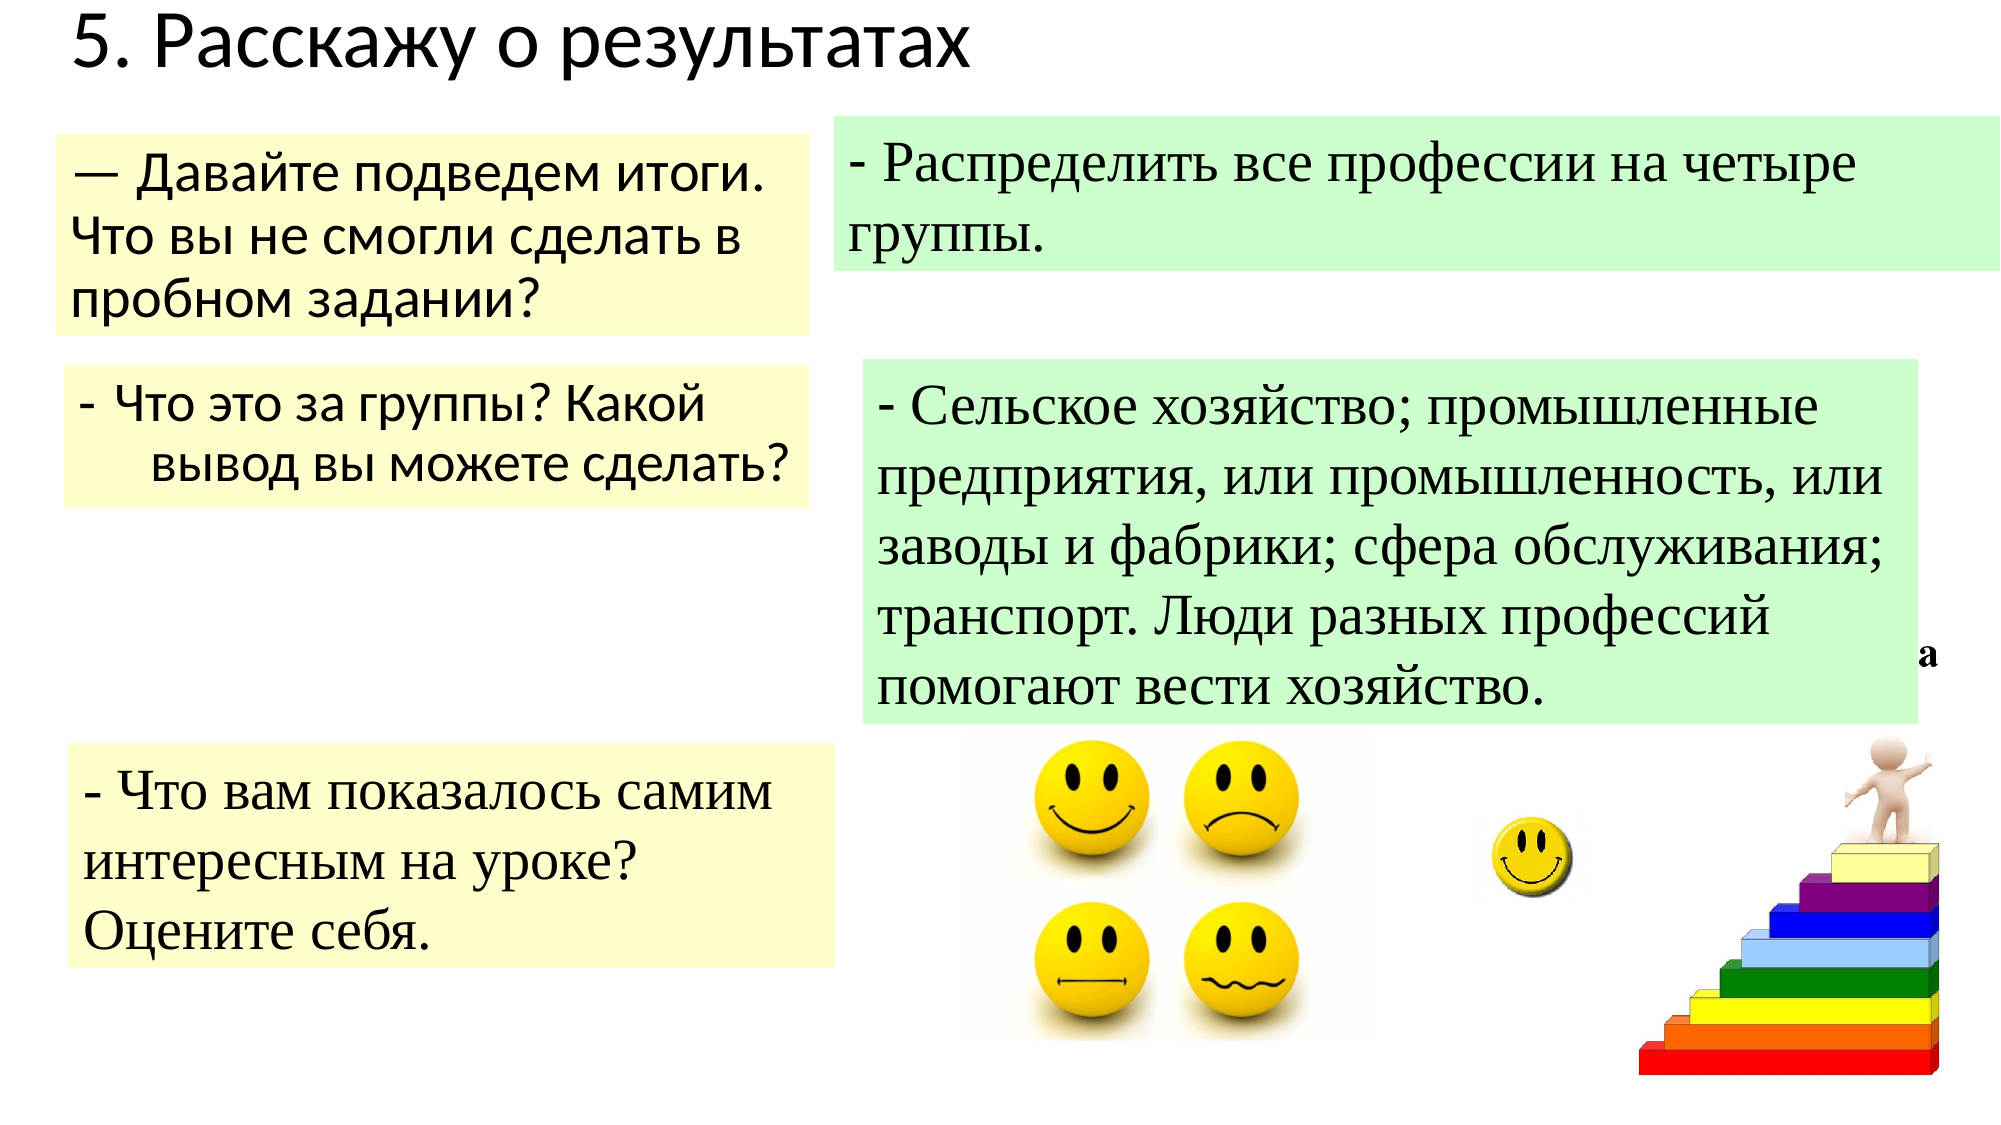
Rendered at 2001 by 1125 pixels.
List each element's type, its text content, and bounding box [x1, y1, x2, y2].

picture [1438, 600, 2000, 1114]
picture [961, 732, 1373, 1041]
text_box - Что вам показалось самим интересным на уроке? Оцените себя. [68, 743, 835, 968]
text_box Распределить все профессии на четыре группы. [834, 116, 2000, 271]
title 5. Расскажу о результатах [55, 0, 1781, 100]
text_box Что это за группы? Какой вывод вы можете сделать? [64, 365, 809, 508]
text_box — Давайте подведем итоги. Что вы не смогли сделать в пробном задании? [55, 133, 810, 336]
text_box Сельское хозяйство; промышленные предприятия, или промышленность, или заводы и фабрики; сфера обслуживания; транспорт. Люди разных профессий помогают вести хозяйство. [863, 359, 1918, 724]
